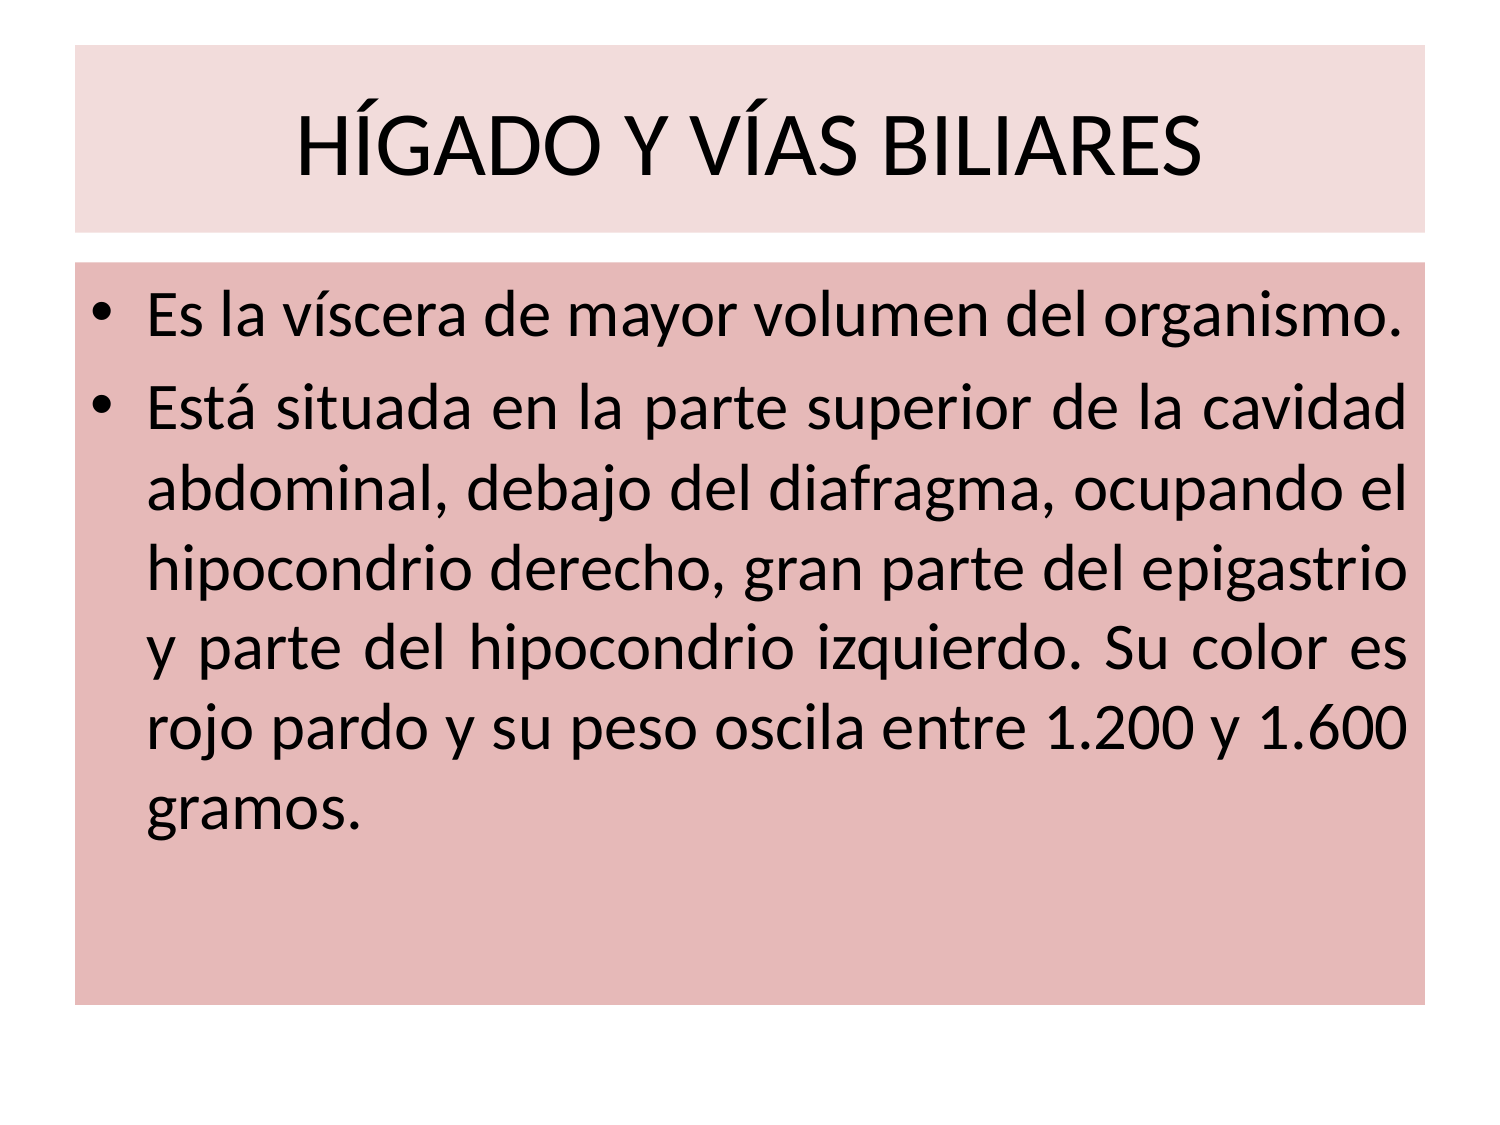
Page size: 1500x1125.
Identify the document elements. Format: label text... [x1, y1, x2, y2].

title HÍGADO Y VÍAS BILIARES [75, 45, 1425, 233]
list Es la víscera de mayor volumen del organismo. Está situada en la parte superior de la cavidad abdominal, debajo del diafragma, ocupando el hipocondrio derecho, gran parte del epigastrio y parte del hipocondrio izquierdo. Su color es rojo pardo y su peso oscila entre 1.200 y 1.600 gramos. [75, 262, 1425, 1005]
